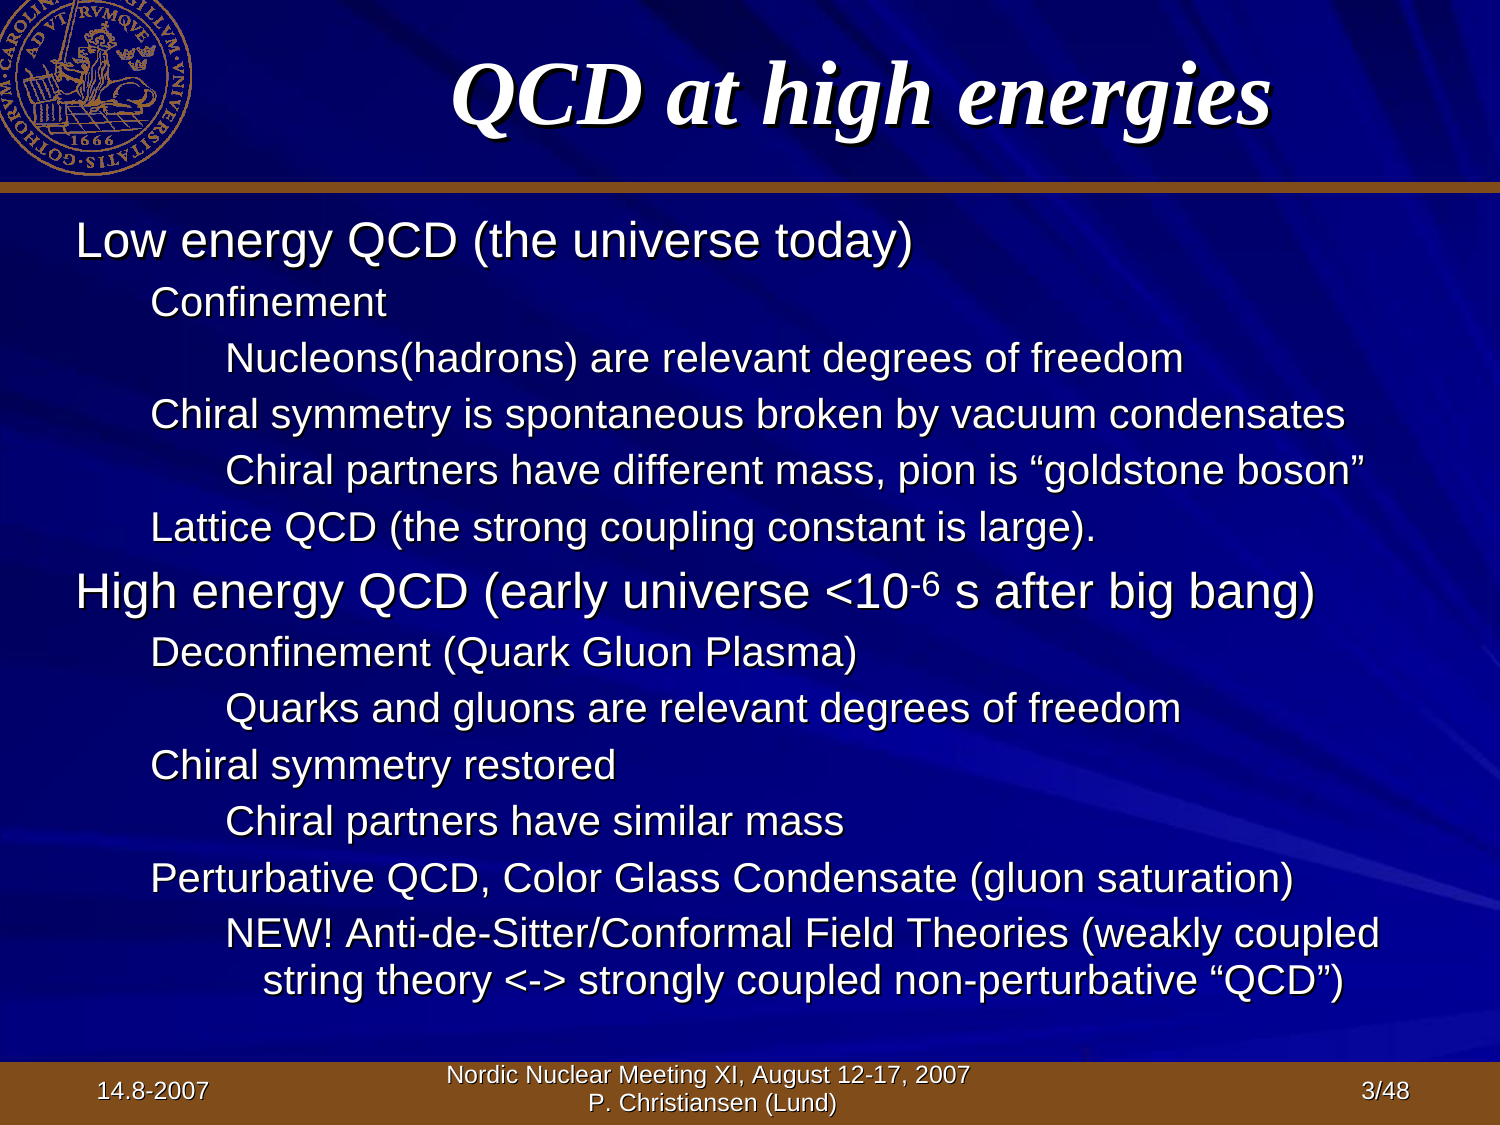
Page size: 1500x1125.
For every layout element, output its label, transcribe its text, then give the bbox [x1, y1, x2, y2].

picture [1, 193, 1500, 1062]
list Low energy QCD (the universe today) Confinement Nucleons(hadrons) are relevant degrees of freedom Chiral symmetry is spontaneous broken by vacuum condensates Chiral partners have different mass, pion is “goldstone boson” Lattice QCD (the strong coupling constant is large). High energy QCD (early universe <10-6 s after big bang) Deconfinement (Quark Gluon Plasma) Quarks and gluons are relevant degrees of freedom Chiral symmetry restored Chiral partners have similar mass Perturbative QCD, Color Glass Condensate (gluon saturation) NEW! Anti-de-Sitter/Conformal Field Theories (weakly coupled string theory <-> strongly coupled non-perturbative “QCD”) [75, 212, 1461, 1048]
picture [0, 0, 1500, 182]
title QCD at high energies [224, 7, 1500, 181]
